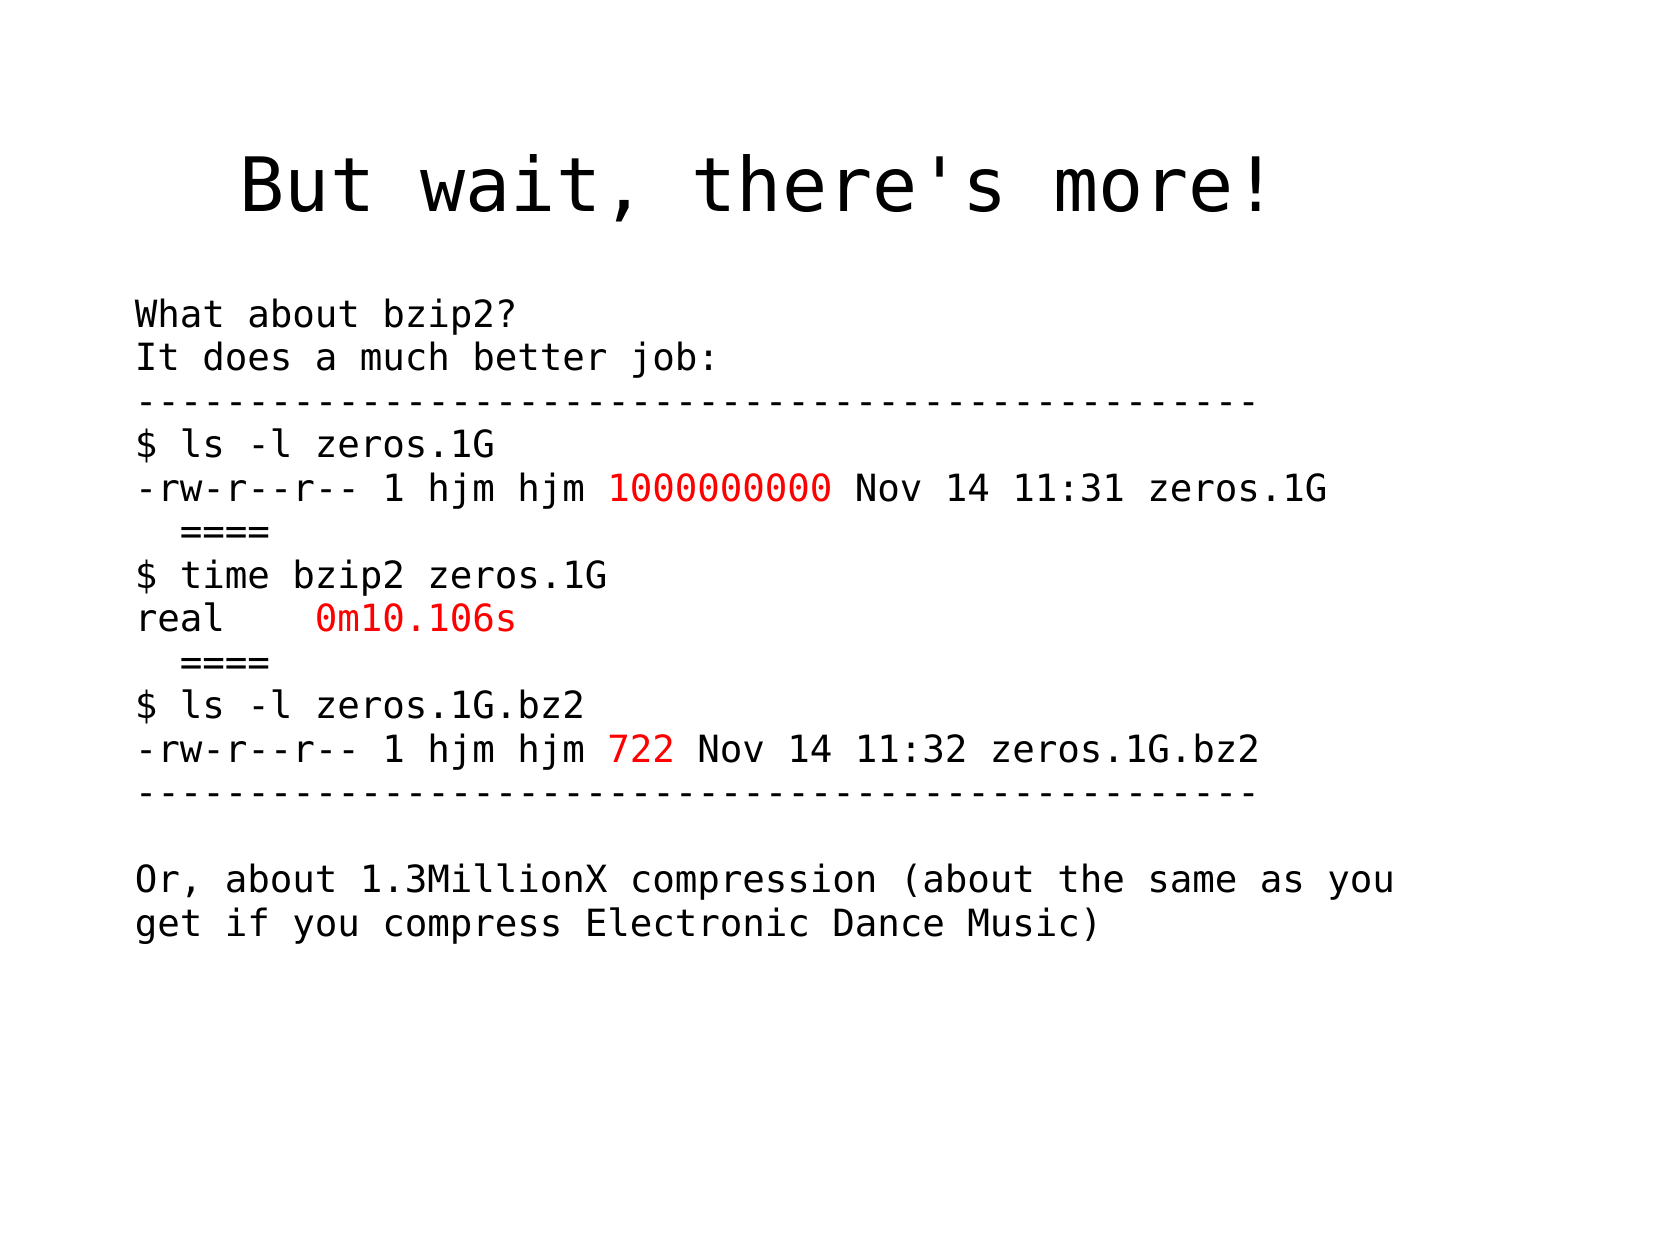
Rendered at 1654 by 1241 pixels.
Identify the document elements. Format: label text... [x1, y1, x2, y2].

text_box But wait, there's more! [225, 135, 1336, 238]
text_box What about bzip2? It does a much better job: -------------------------------------------------- $ ls -l zeros.1G -rw-r--r-- 1 hjm hjm 1000000000 Nov 14 11:31 zeros.1G ==== $ time bzip2 zeros.1G real 0m10.106s ==== $ ls -l zeros.1G.bz2 -rw-r--r-- 1 hjm hjm 722 Nov 14 11:32 zeros.1G.bz2 -------------------------------------------------- Or, about 1.3MillionX compression (about the same as you get if you compress Electronic Dance Music) [120, 285, 1456, 963]
